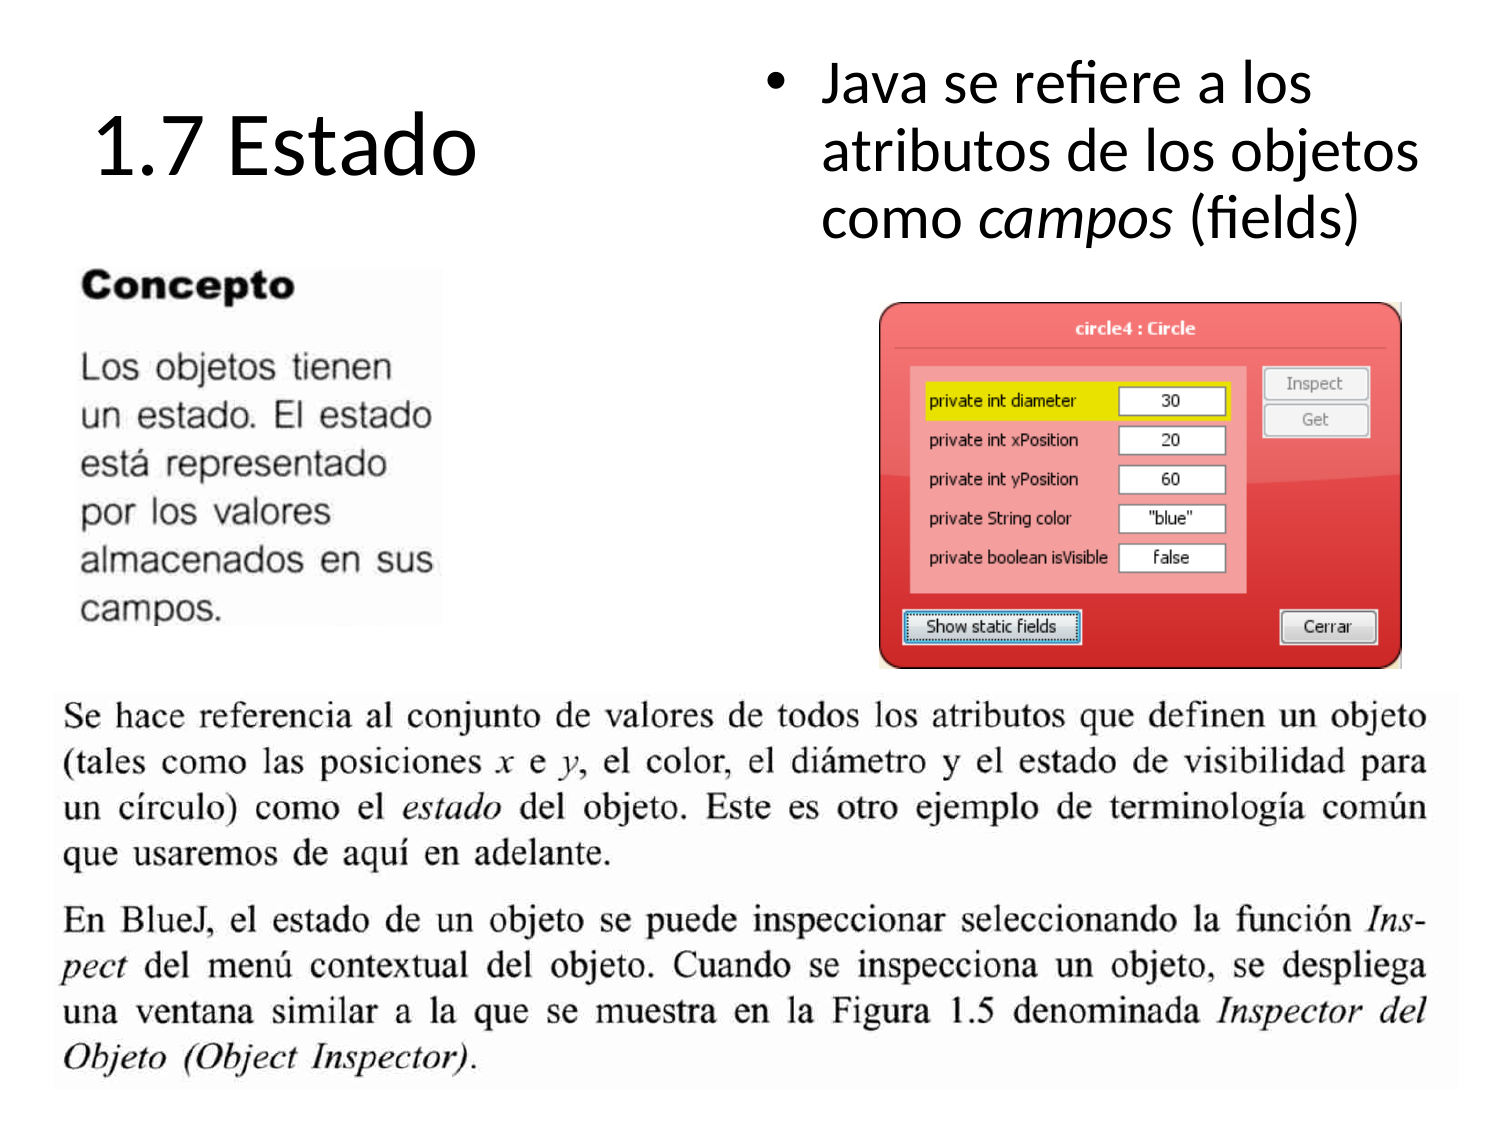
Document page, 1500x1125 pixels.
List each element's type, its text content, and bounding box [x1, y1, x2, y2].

title 1.7 Estado [75, 45, 750, 233]
picture [53, 692, 1459, 1090]
picture [76, 267, 443, 627]
picture [879, 302, 1402, 669]
list Java se refiere a los atributos de los objetos como campos (fields) [750, 42, 1461, 272]
